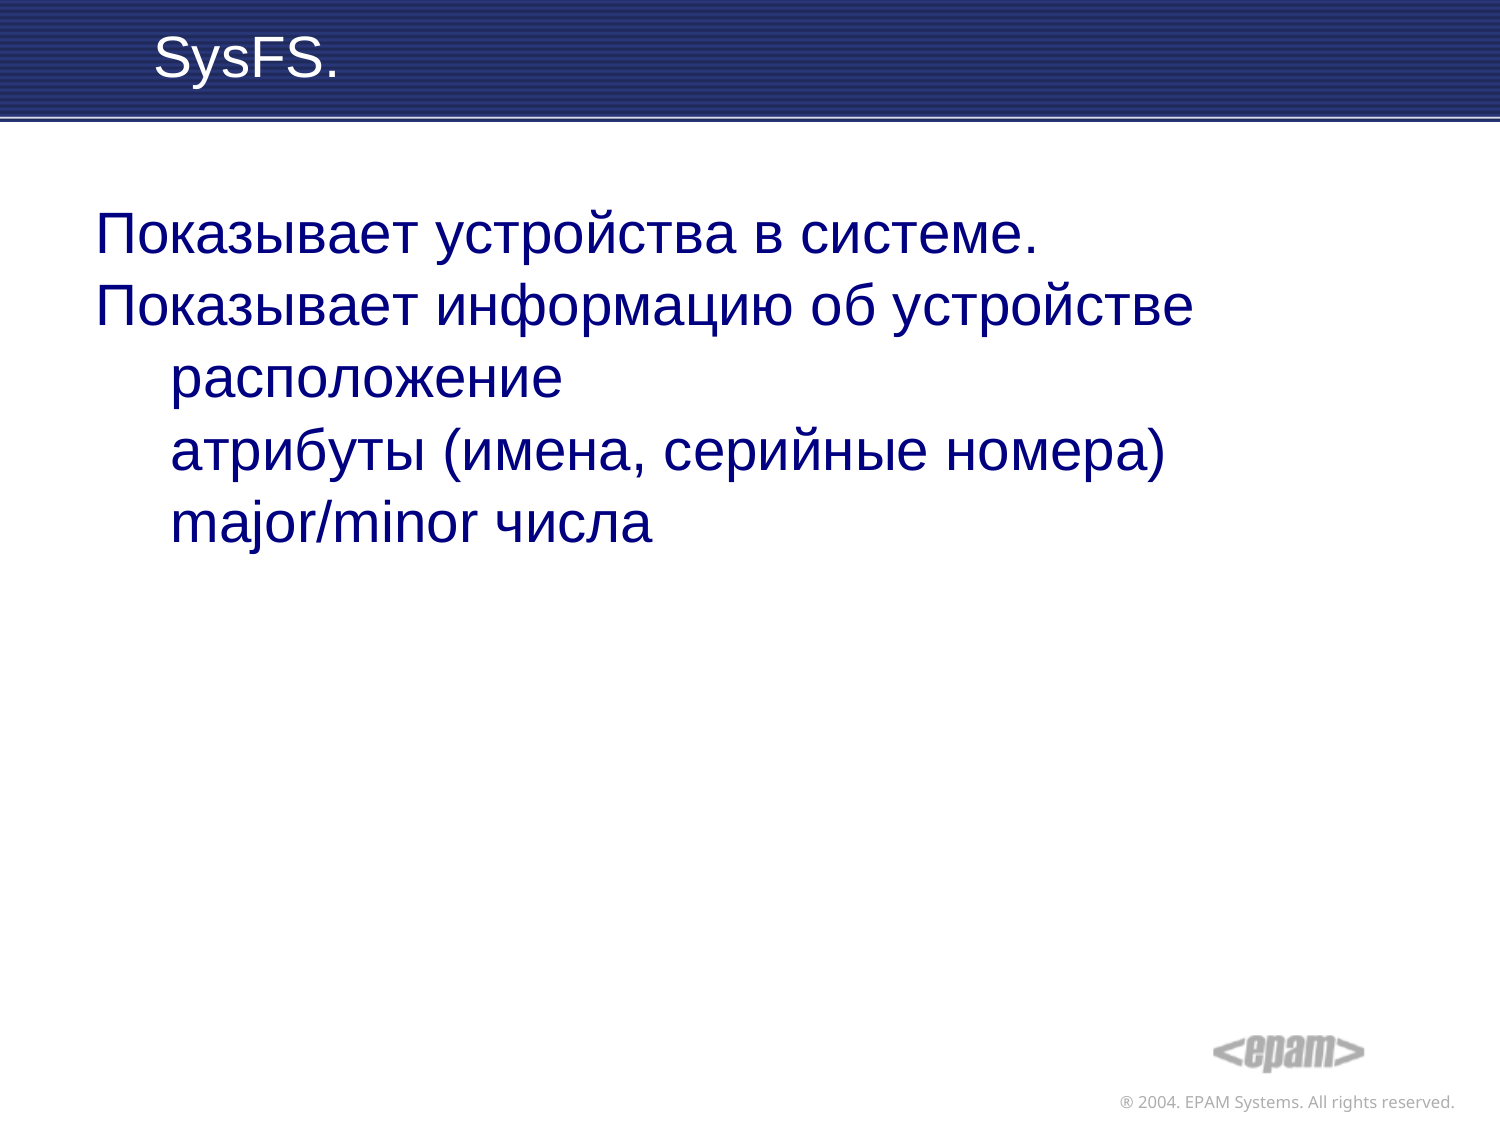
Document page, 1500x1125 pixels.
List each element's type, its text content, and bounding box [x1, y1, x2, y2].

text_box Показывает устройства в системе. Показывает информацию об устройстве расположение атрибуты (имена, серийные номера) major/minor числа [81, 194, 1386, 578]
title SysFS. [138, 16, 1370, 100]
picture [1212, 1034, 1366, 1075]
